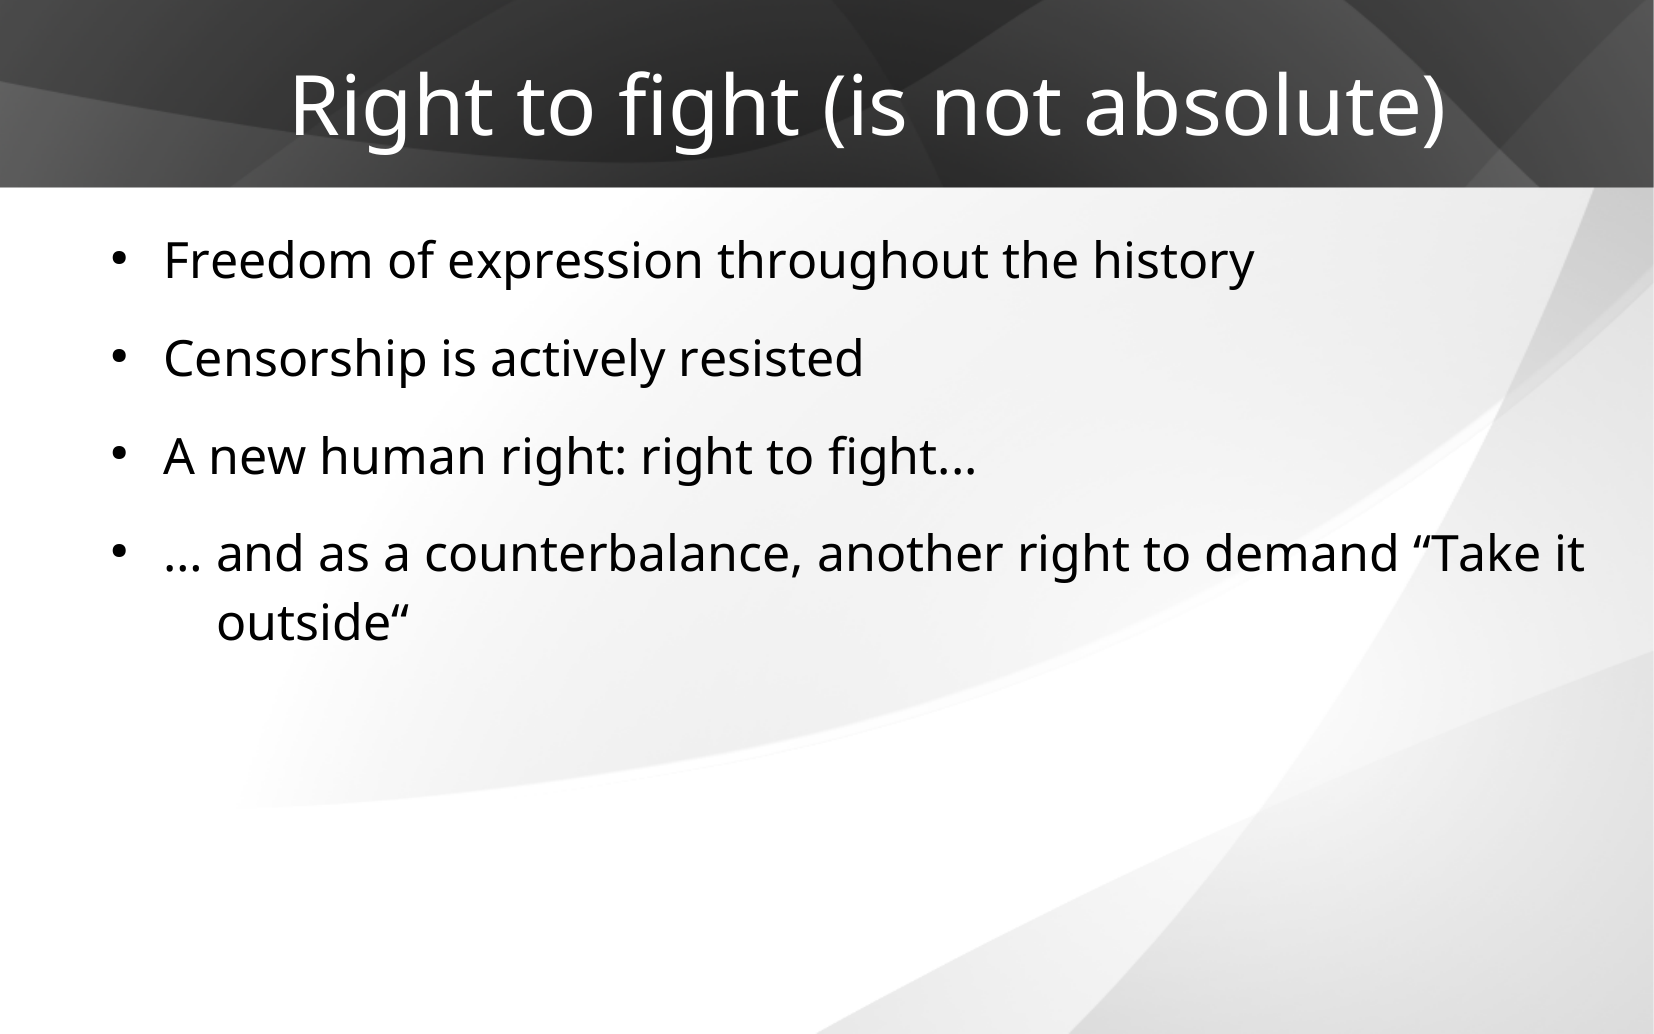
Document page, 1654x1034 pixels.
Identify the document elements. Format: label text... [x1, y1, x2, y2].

list Freedom of expression throughout the history Censorship is actively resisted A new human right: right to fight... … and as a counterbalance, another right to demand “Take it outside“ [75, 225, 1613, 1013]
title Right to fight (is not absolute) [124, 0, 1613, 208]
picture [0, 0, 1654, 1034]
